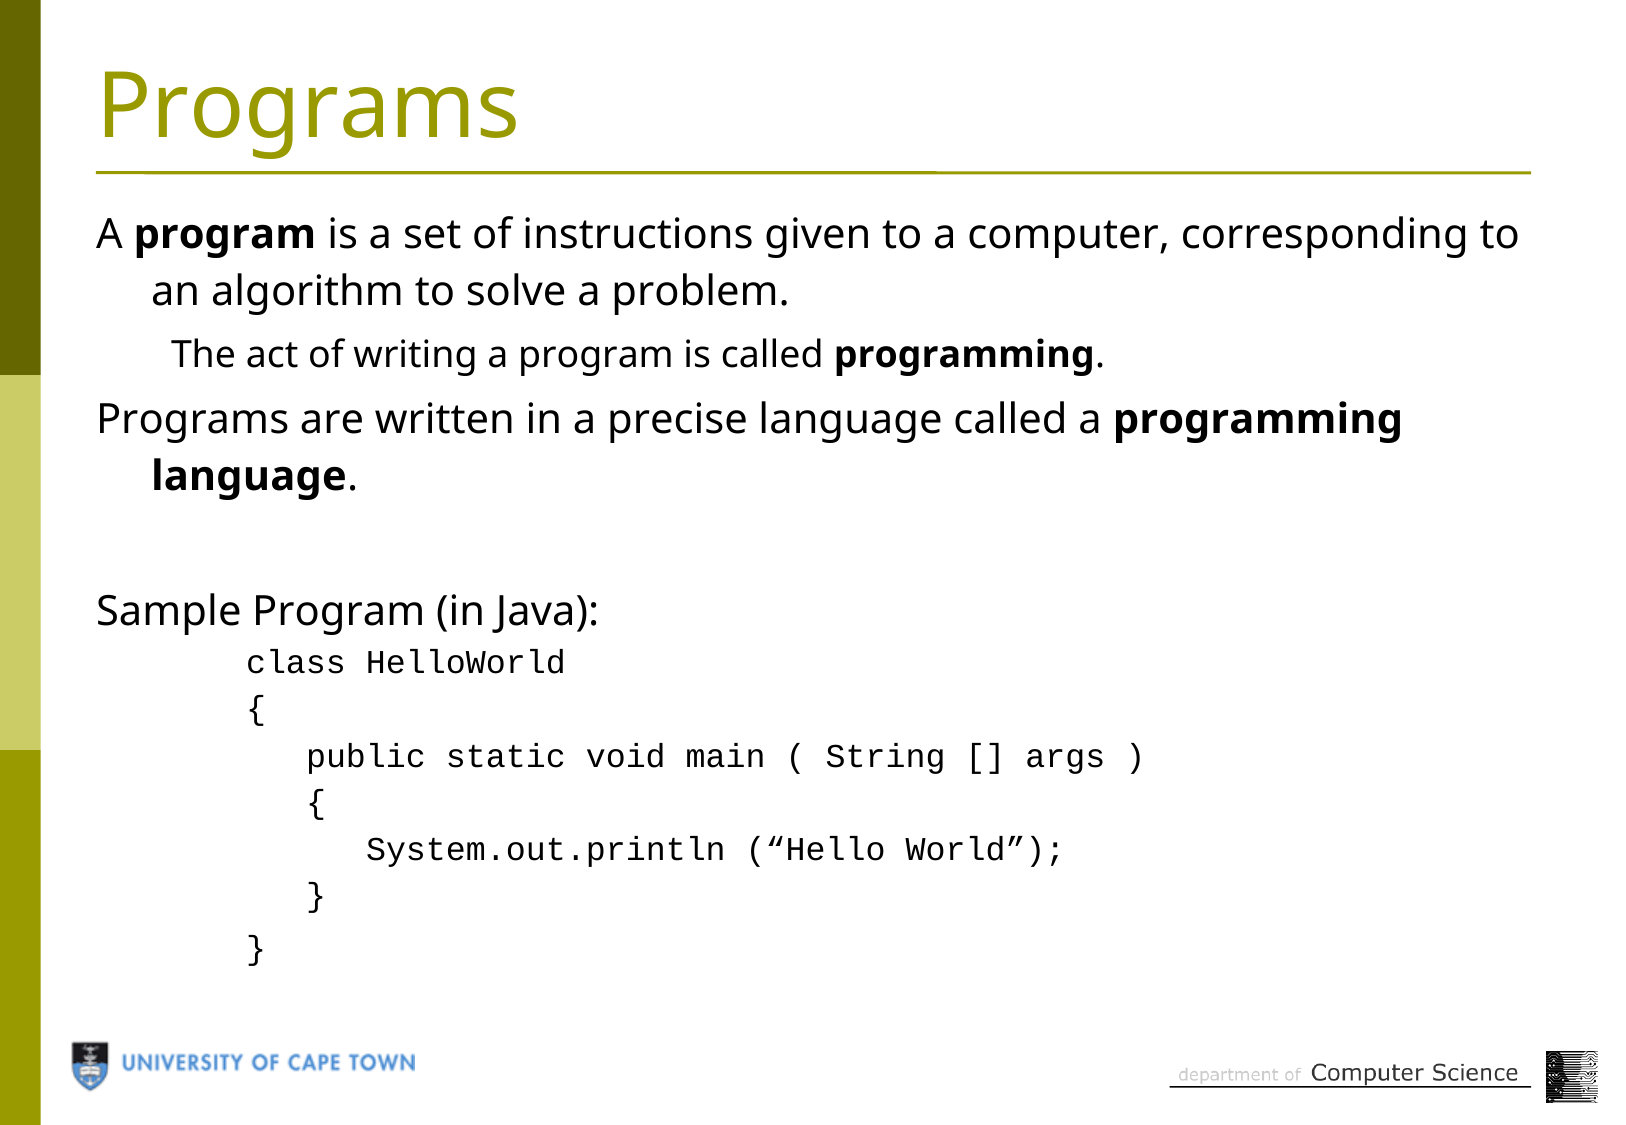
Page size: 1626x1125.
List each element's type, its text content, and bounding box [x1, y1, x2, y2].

picture [61, 1024, 415, 1103]
picture [1546, 1051, 1598, 1103]
list A program is a set of instructions given to a computer, corresponding to an algorithm to solve a problem. The act of writing a program is called programming. Programs are written in a precise language called a programming language. Sample Program (in Java): class HelloWorld { public static void main ( String [] args )‏ { System.out.println (“Hello World”); } } [81, 196, 1544, 1006]
picture [1169, 1043, 1532, 1091]
title Programs [81, 45, 1544, 173]
